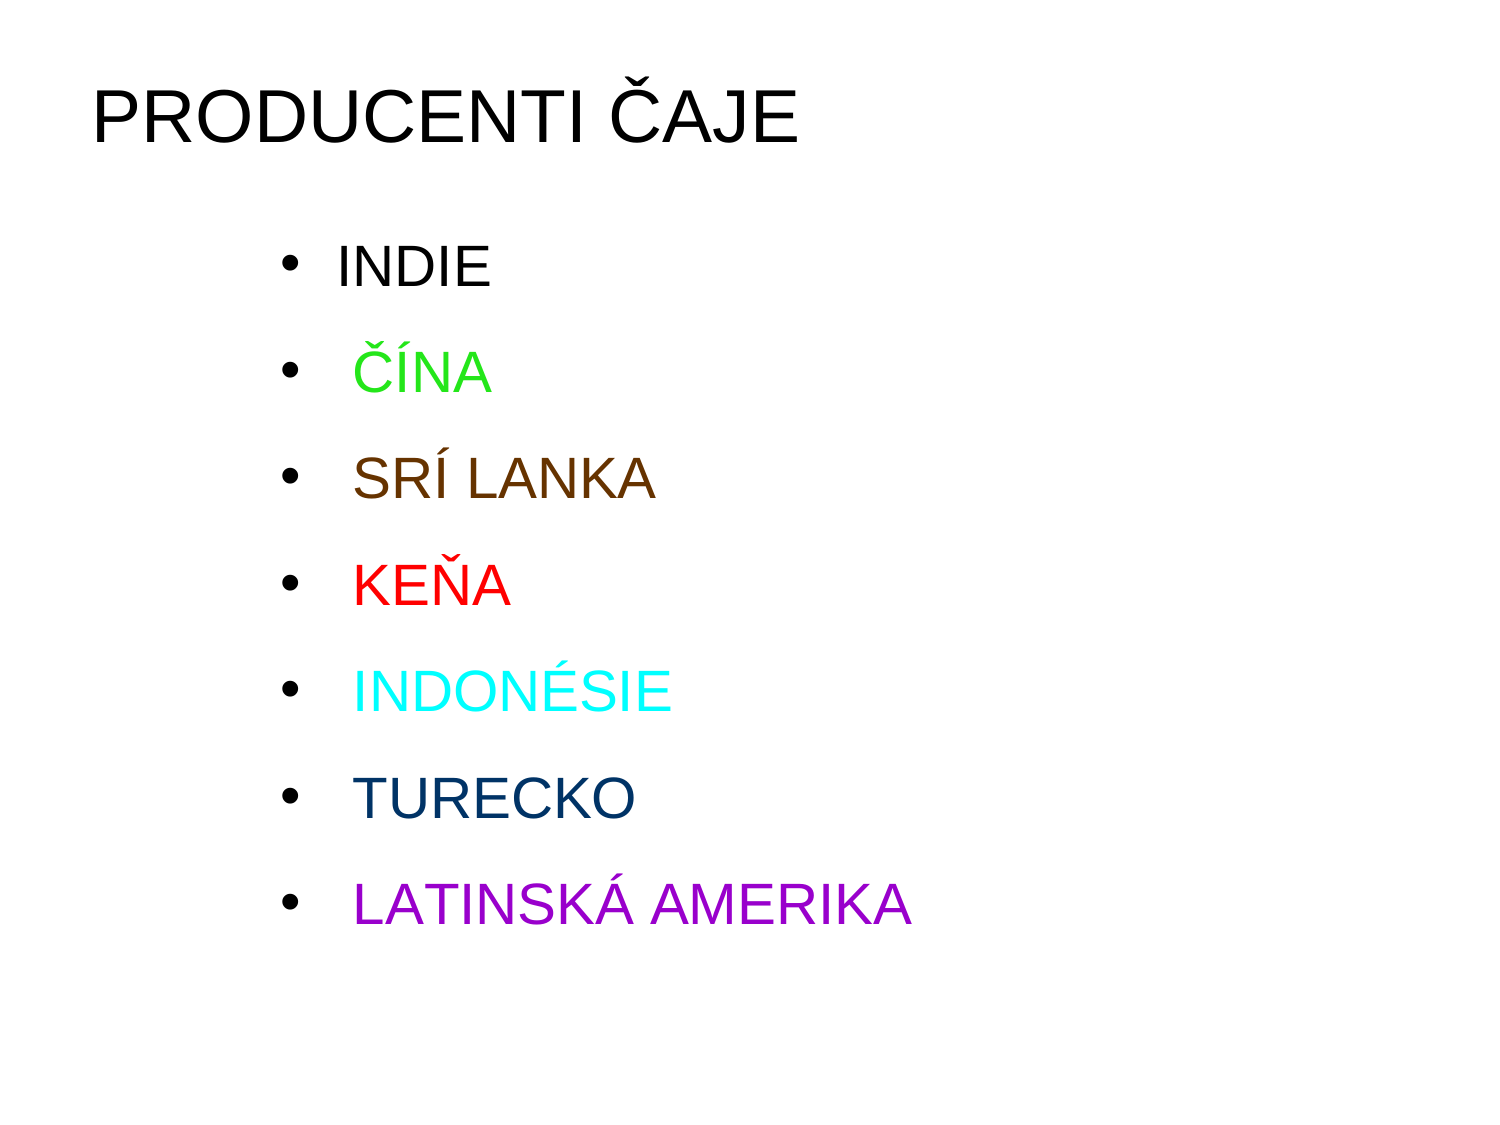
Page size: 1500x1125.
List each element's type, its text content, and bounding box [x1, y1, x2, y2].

text_box INDIE ČÍNA SRÍ LANKA KEŇA INDONÉSIE TURECKO LATINSKÁ AMERIKA [265, 220, 1188, 1051]
title PRODUCENTI ČAJE [76, 37, 1347, 188]
